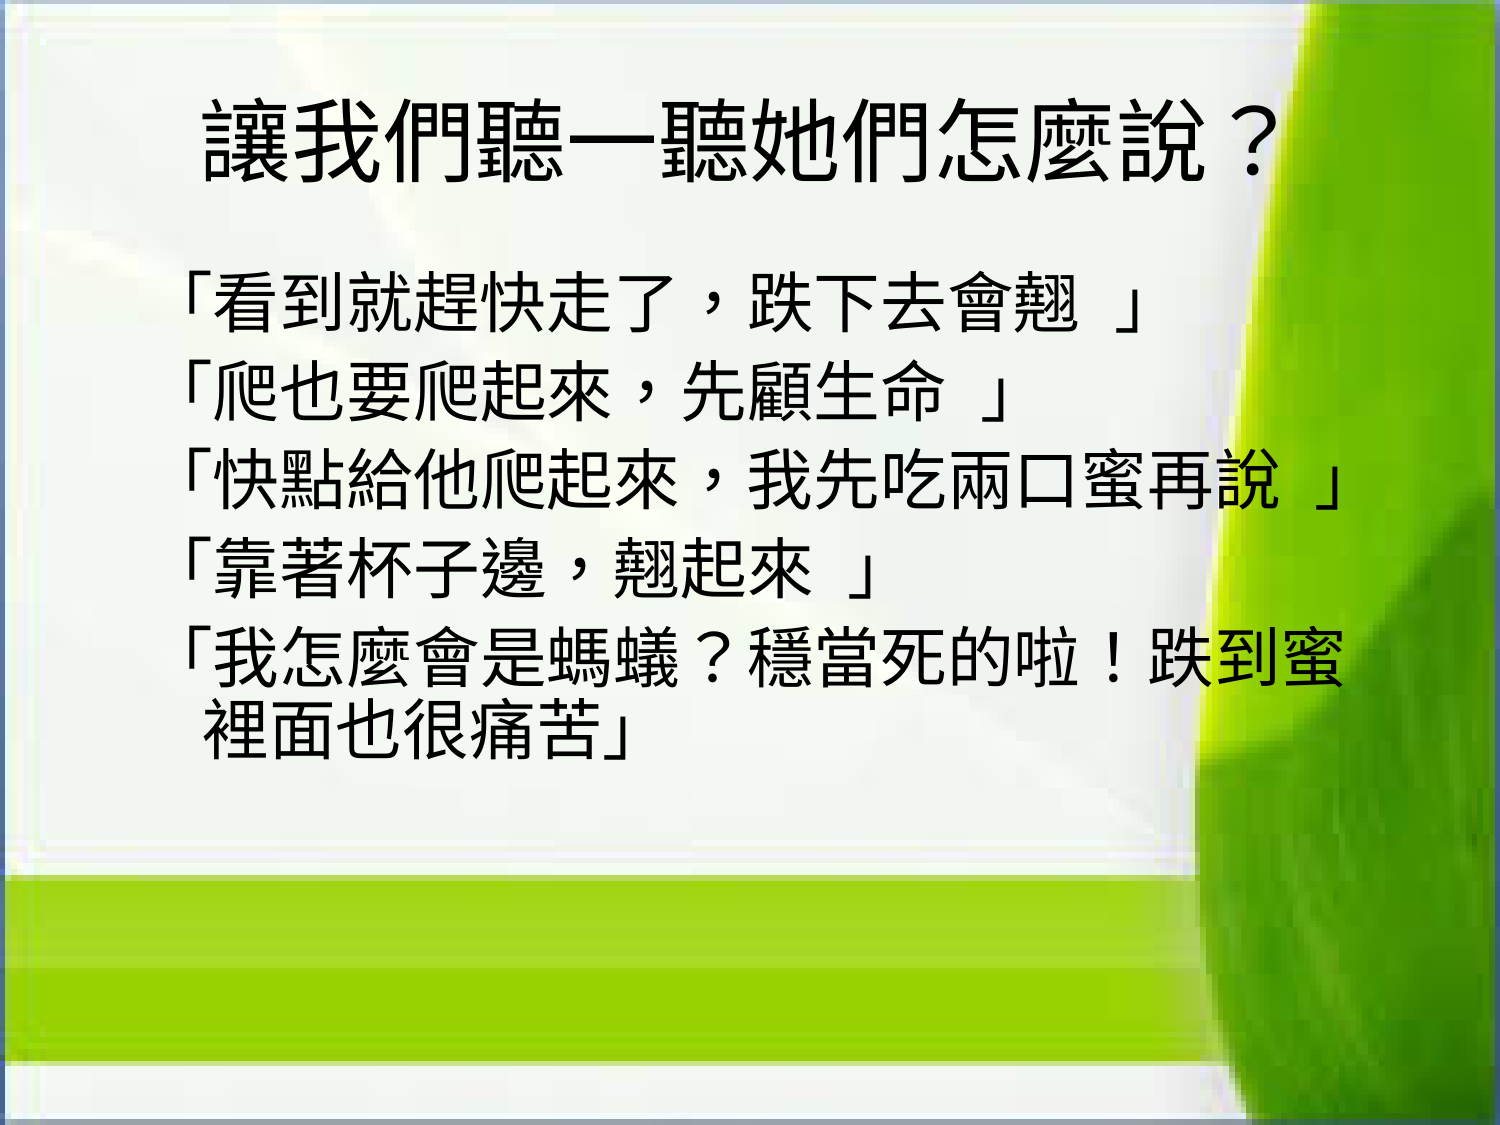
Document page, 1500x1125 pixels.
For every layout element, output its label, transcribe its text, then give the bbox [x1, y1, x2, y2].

title 讓我們聽一聽她們怎麼說？ [75, 45, 1426, 233]
list 「看到就趕快走了，跌下去會翹 」 「爬也要爬起來，先顧生命 」 「快點給他爬起來，我先吃兩口蜜再說 」 「靠著杯子邊，翹起來 」 「我怎麼會是螞蟻？穩當死的啦！跌到蜜裡面也很痛苦」 [75, 262, 1426, 1005]
